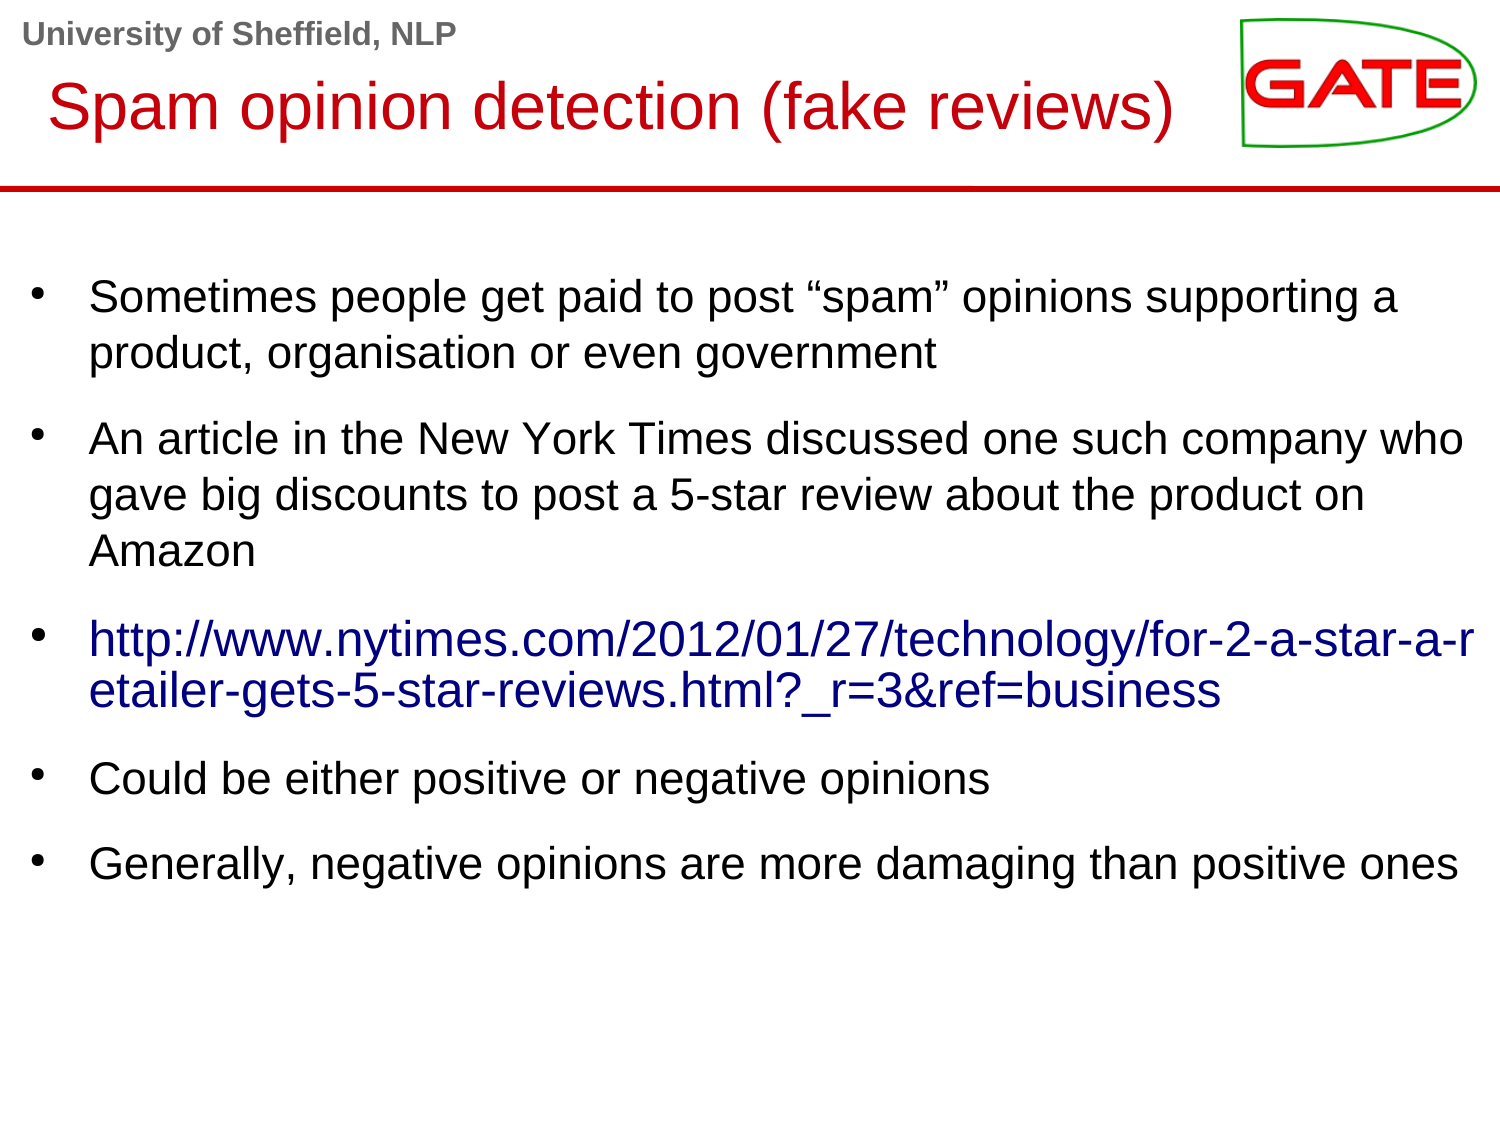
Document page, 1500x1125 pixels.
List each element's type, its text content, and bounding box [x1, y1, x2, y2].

title Spam opinion detection (fake reviews) [47, 47, 1267, 168]
picture [1240, 18, 1477, 148]
list Sometimes people get paid to post “spam” opinions supporting a product, organisation or even government An article in the New York Times discussed one such company who gave big discounts to post a 5-star review about the product on Amazon http://www.nytimes.com/2012/01/27/technology/for-2-a-star-a-retailer-gets-5-star-reviews.html?_r=3&ref=business Could be either positive or negative opinions Generally, negative opinions are more damaging than positive ones [29, 265, 1477, 1094]
